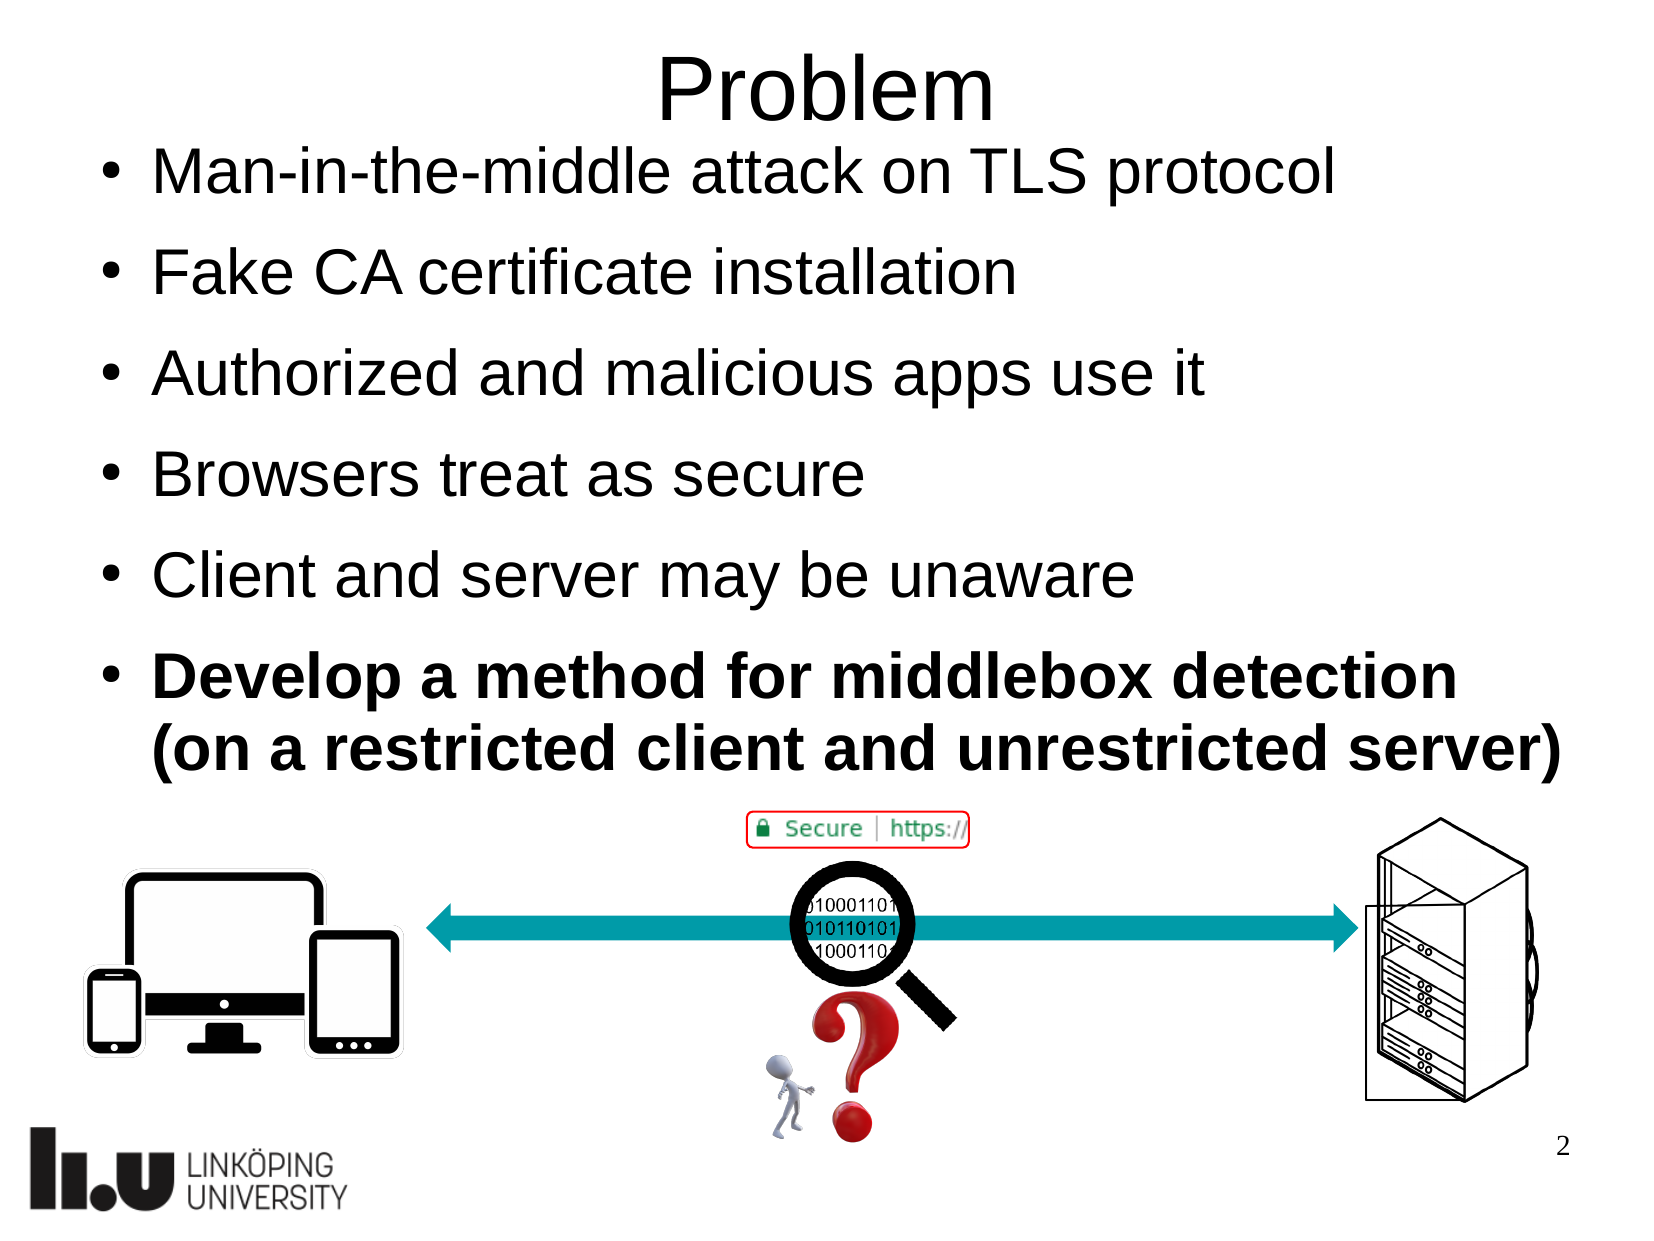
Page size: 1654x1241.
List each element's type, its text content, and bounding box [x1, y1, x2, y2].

picture [5, 704, 427, 1235]
picture [1365, 817, 1539, 1103]
text_box [425, 903, 774, 953]
title Problem [82, 0, 1571, 135]
text_box [972, 903, 1359, 953]
picture [748, 813, 967, 846]
picture [728, 847, 972, 1148]
list Man-in-the-middle attack on TLS protocol Fake CA certificate installation Authorized and malicious apps use it Browsers treat as secure Client and server may be unaware Develop a method for middlebox detection (on a restricted client and unrestricted server) [82, 135, 1571, 855]
